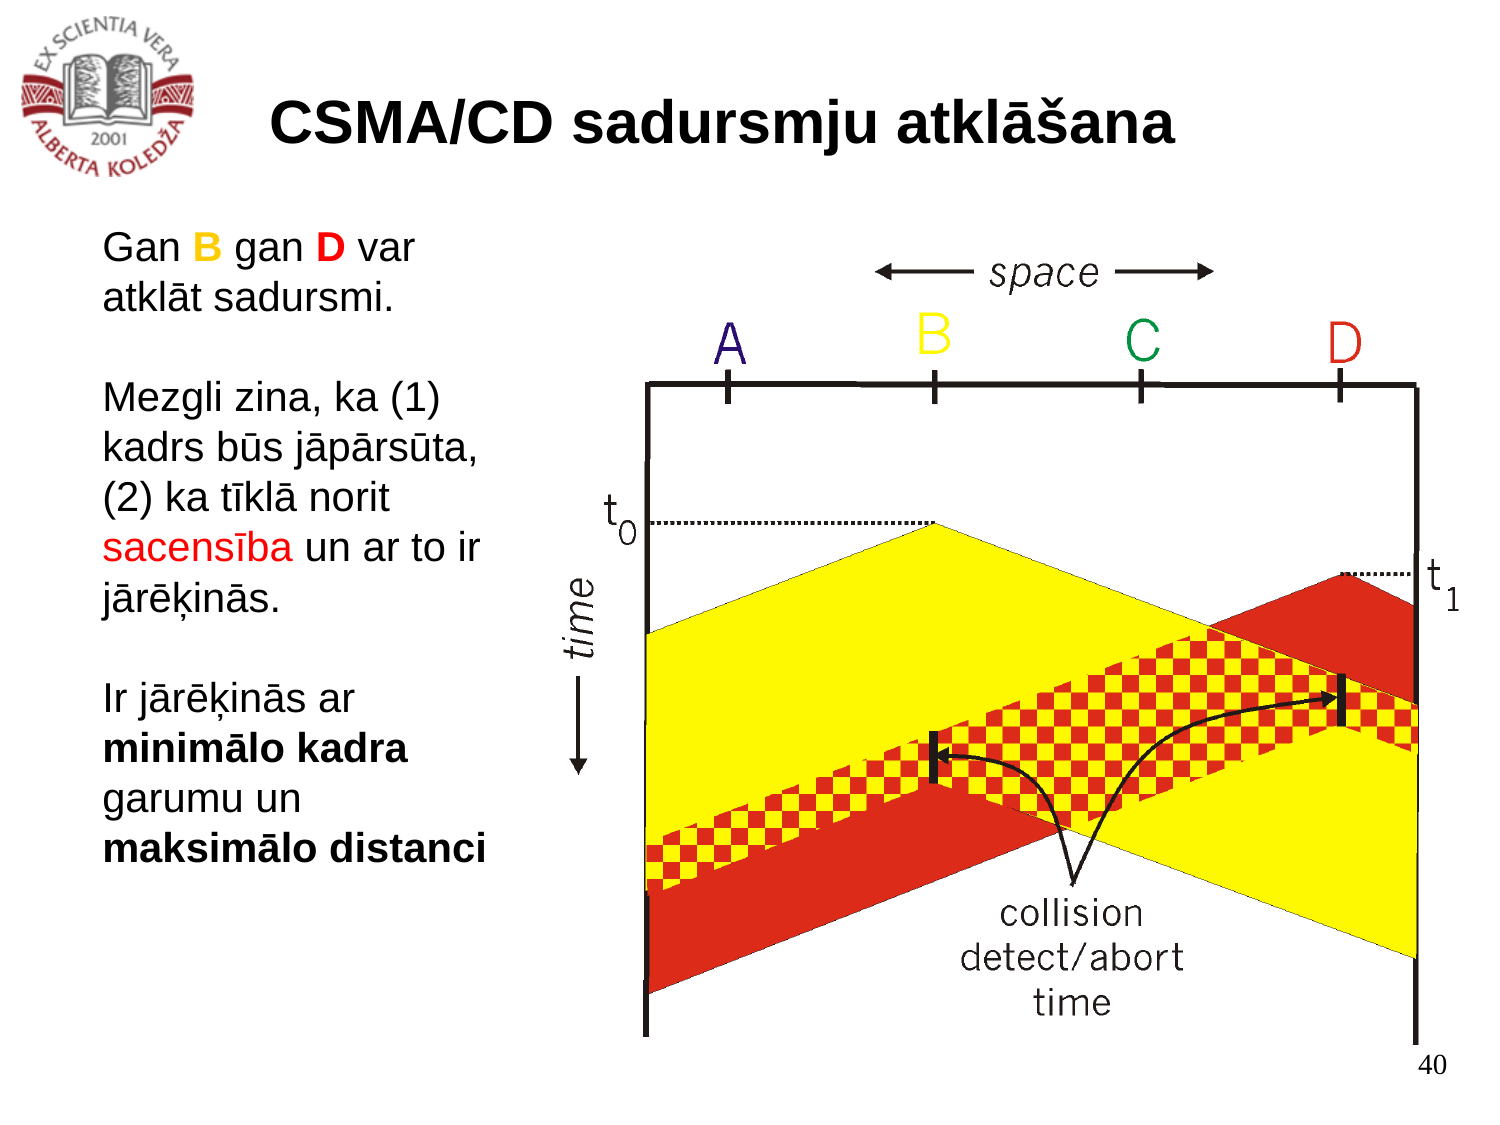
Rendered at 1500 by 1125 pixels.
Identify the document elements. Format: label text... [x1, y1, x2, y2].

text_box <skaitlis> [1312, 1037, 1463, 1101]
title CSMA/CD sadursmju atklāšana [50, 62, 1374, 175]
text_box Gan B gan D var atklāt sadursmi. Mezgli zina, ka (1) kadrs būs jāpārsūta, (2) ka tīklā norit sacensība un ar to ir jārēķinās. Ir jārēķinās ar minimālo kadra garumu un maksimālo distanci [87, 212, 537, 879]
picture [562, 262, 1459, 1045]
picture [21, 16, 194, 177]
